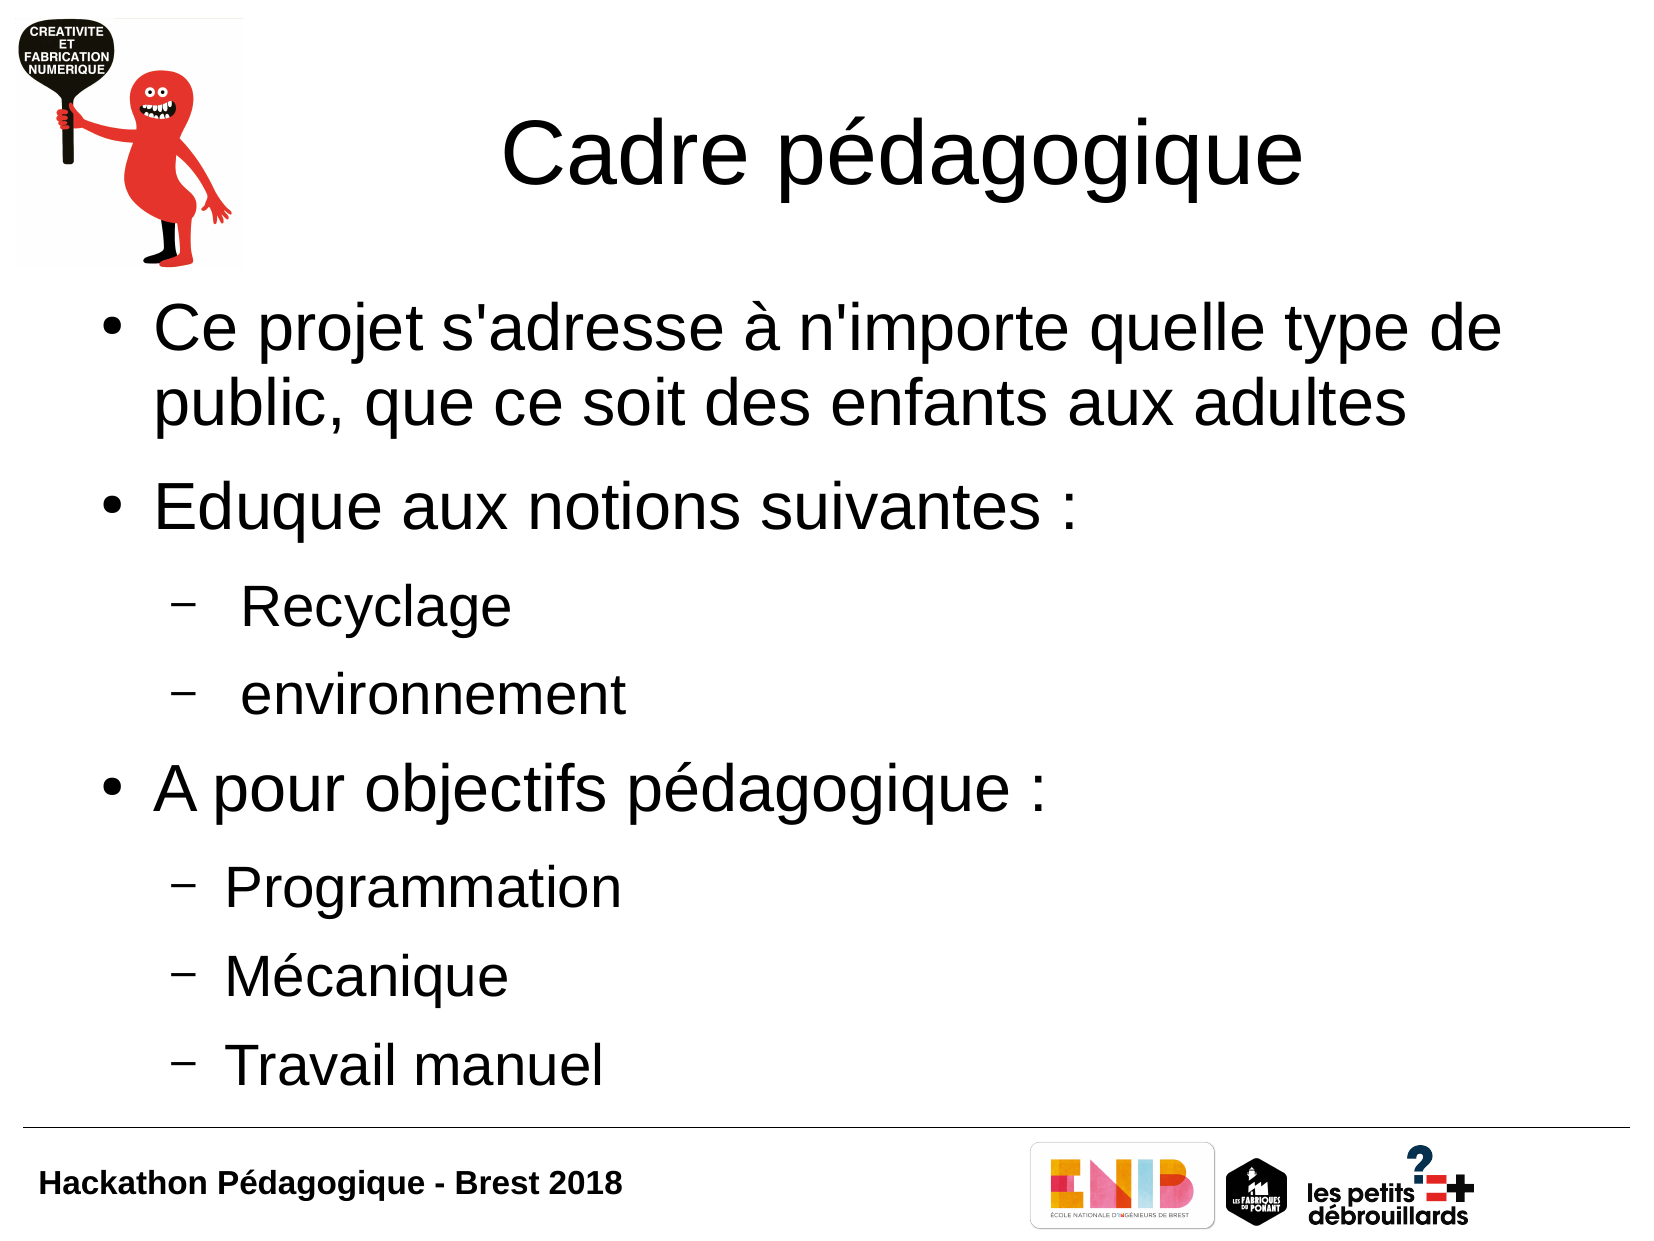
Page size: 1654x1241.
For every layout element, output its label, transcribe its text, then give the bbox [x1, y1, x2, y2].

list Ce projet s'adresse à n'importe quelle type de public, que ce soit des enfants aux adultes Eduque aux notions suivantes : Recyclage environnement A pour objectifs pédagogique : Programmation Mécanique Travail manuel [82, 290, 1571, 1109]
picture [1015, 1127, 1287, 1241]
picture [15, 18, 243, 269]
picture [1308, 1145, 1474, 1225]
title Cadre pédagogique [243, 49, 1571, 257]
text_box Hackathon Pédagogique - Brest 2018 [23, 1157, 945, 1210]
